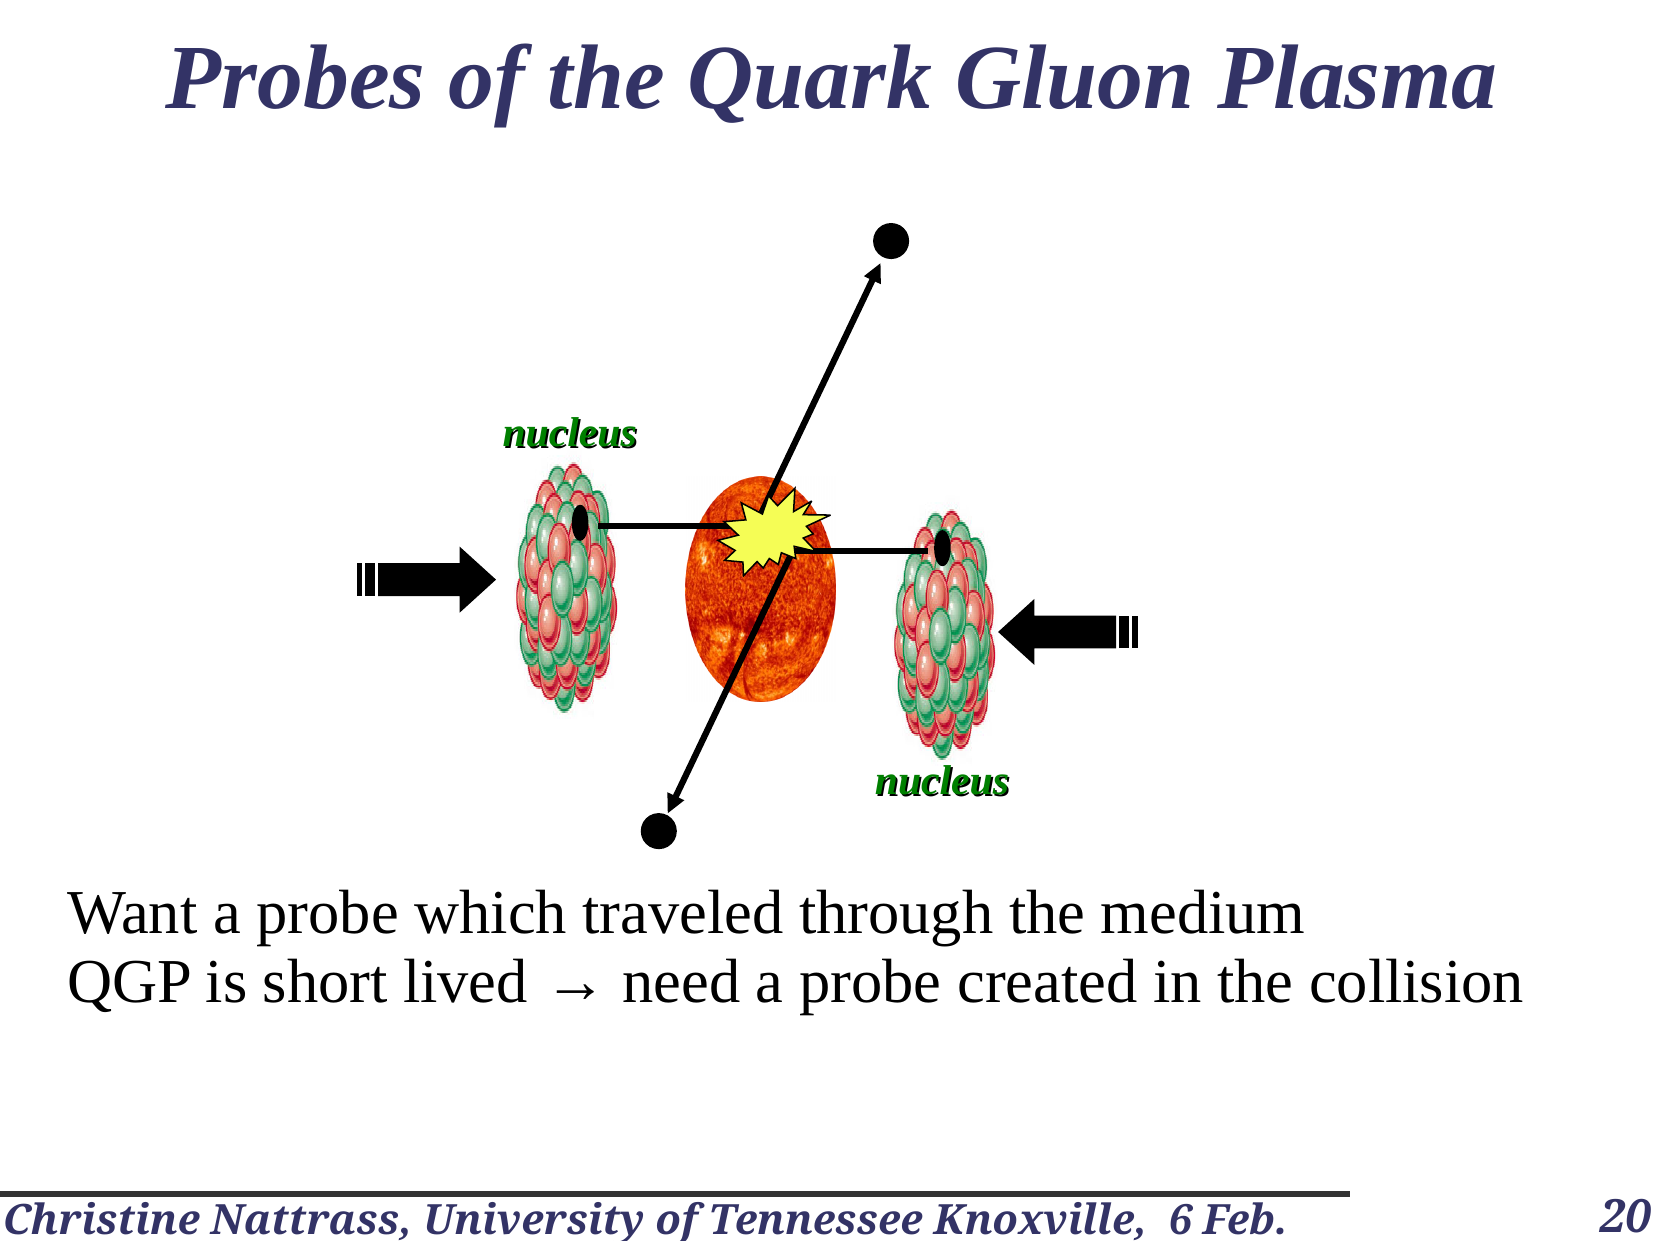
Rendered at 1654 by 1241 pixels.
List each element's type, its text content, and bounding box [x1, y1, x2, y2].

text_box [717, 488, 831, 576]
text_box nucleus [487, 401, 653, 464]
picture [685, 529, 786, 702]
picture [892, 495, 998, 749]
text_box [999, 600, 1116, 664]
picture [725, 554, 836, 702]
text_box [1133, 616, 1137, 648]
text_box [366, 564, 374, 595]
text_box [572, 505, 588, 541]
text_box [357, 564, 362, 595]
text_box [1120, 616, 1128, 648]
text_box [378, 548, 495, 611]
text_box [641, 813, 677, 849]
text_box [873, 223, 909, 259]
title Probes of the Quark Gluon Plasma [88, 15, 1577, 139]
text_box Want a probe which traveled through the medium QGP is short lived → need a probe created in the collision [52, 870, 1628, 1093]
picture [514, 464, 620, 719]
picture [685, 476, 775, 523]
picture [773, 476, 836, 548]
text_box nucleus [859, 749, 1025, 812]
text_box [934, 530, 950, 566]
